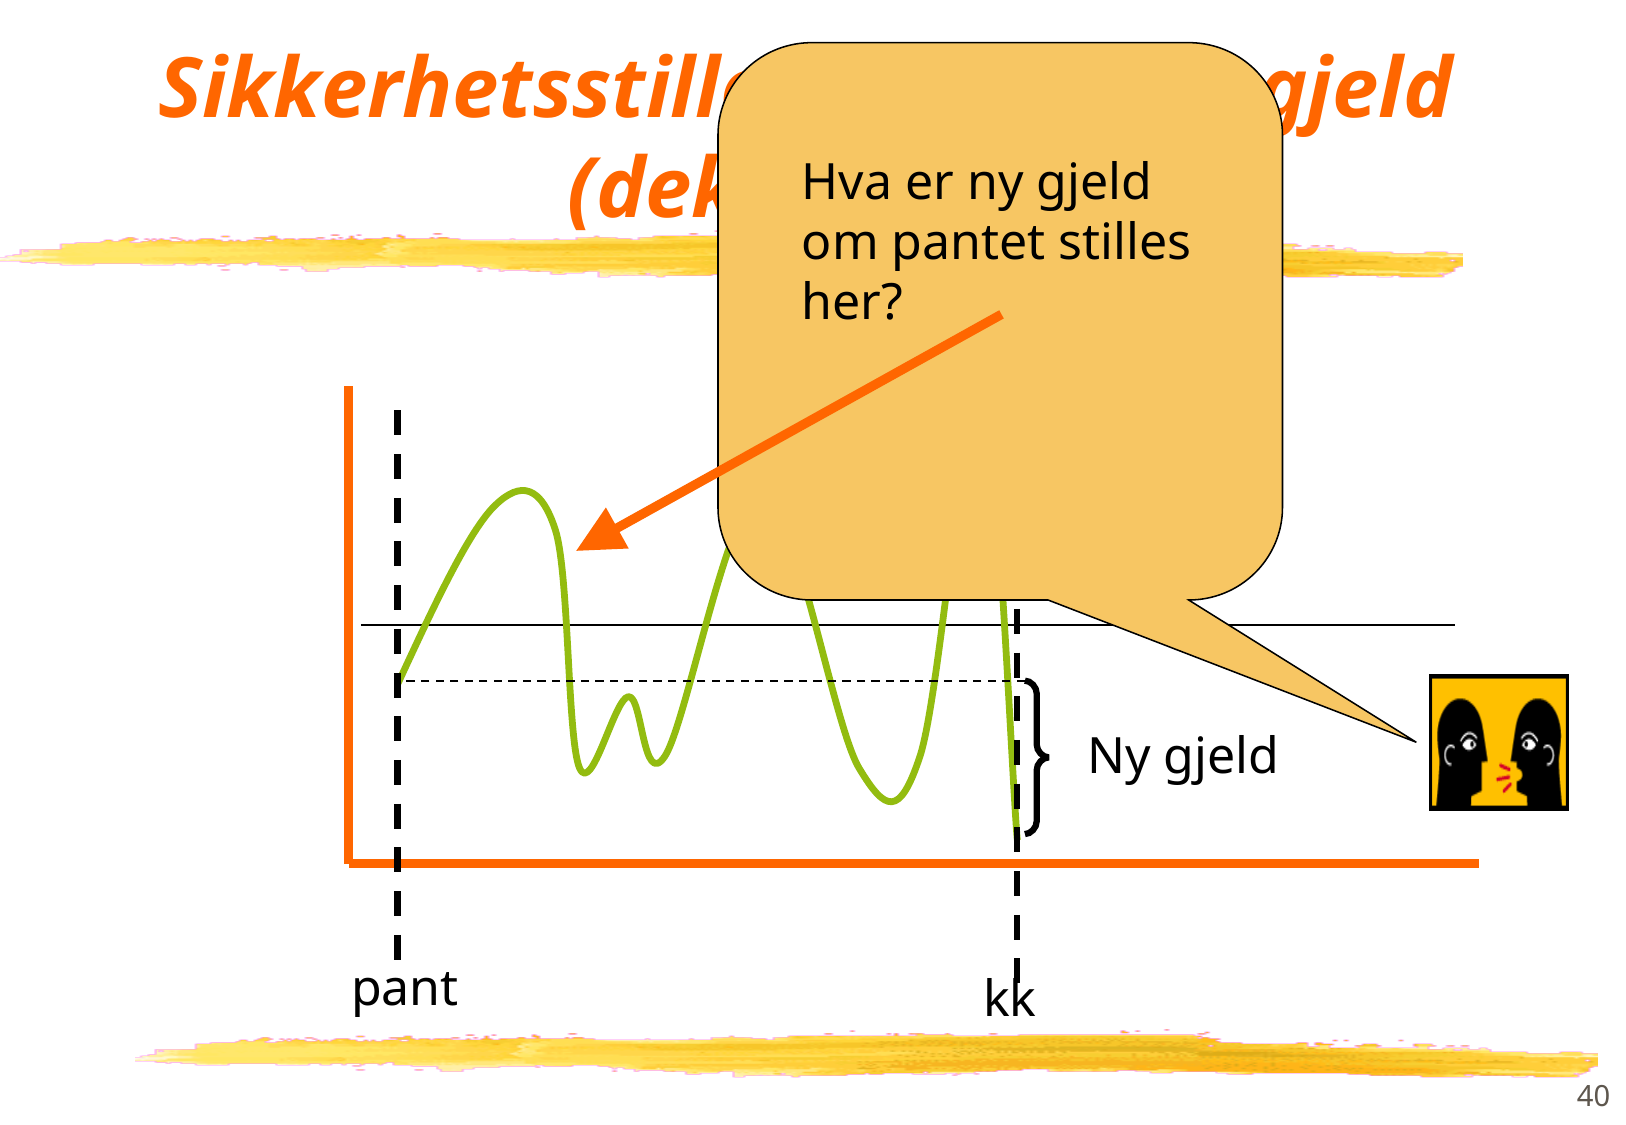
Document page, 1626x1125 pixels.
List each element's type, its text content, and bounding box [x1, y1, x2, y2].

text_box Hva er ny gjeld om pantet stilles her? [787, 141, 1208, 338]
picture [0, 224, 717, 288]
text_box kk [968, 959, 1188, 1035]
text_box [44, 42, 1625, 1020]
text_box <number> [1516, 1050, 1626, 1125]
title Sikkerhetsstillelse for eldre gjeld (deknl § 5-7) [115, 27, 1497, 243]
picture [135, 1024, 1598, 1088]
picture [1283, 243, 1463, 288]
text_box Ny gjeld [1072, 716, 1356, 792]
picture [1429, 674, 1569, 811]
text_box pant [336, 947, 556, 1023]
